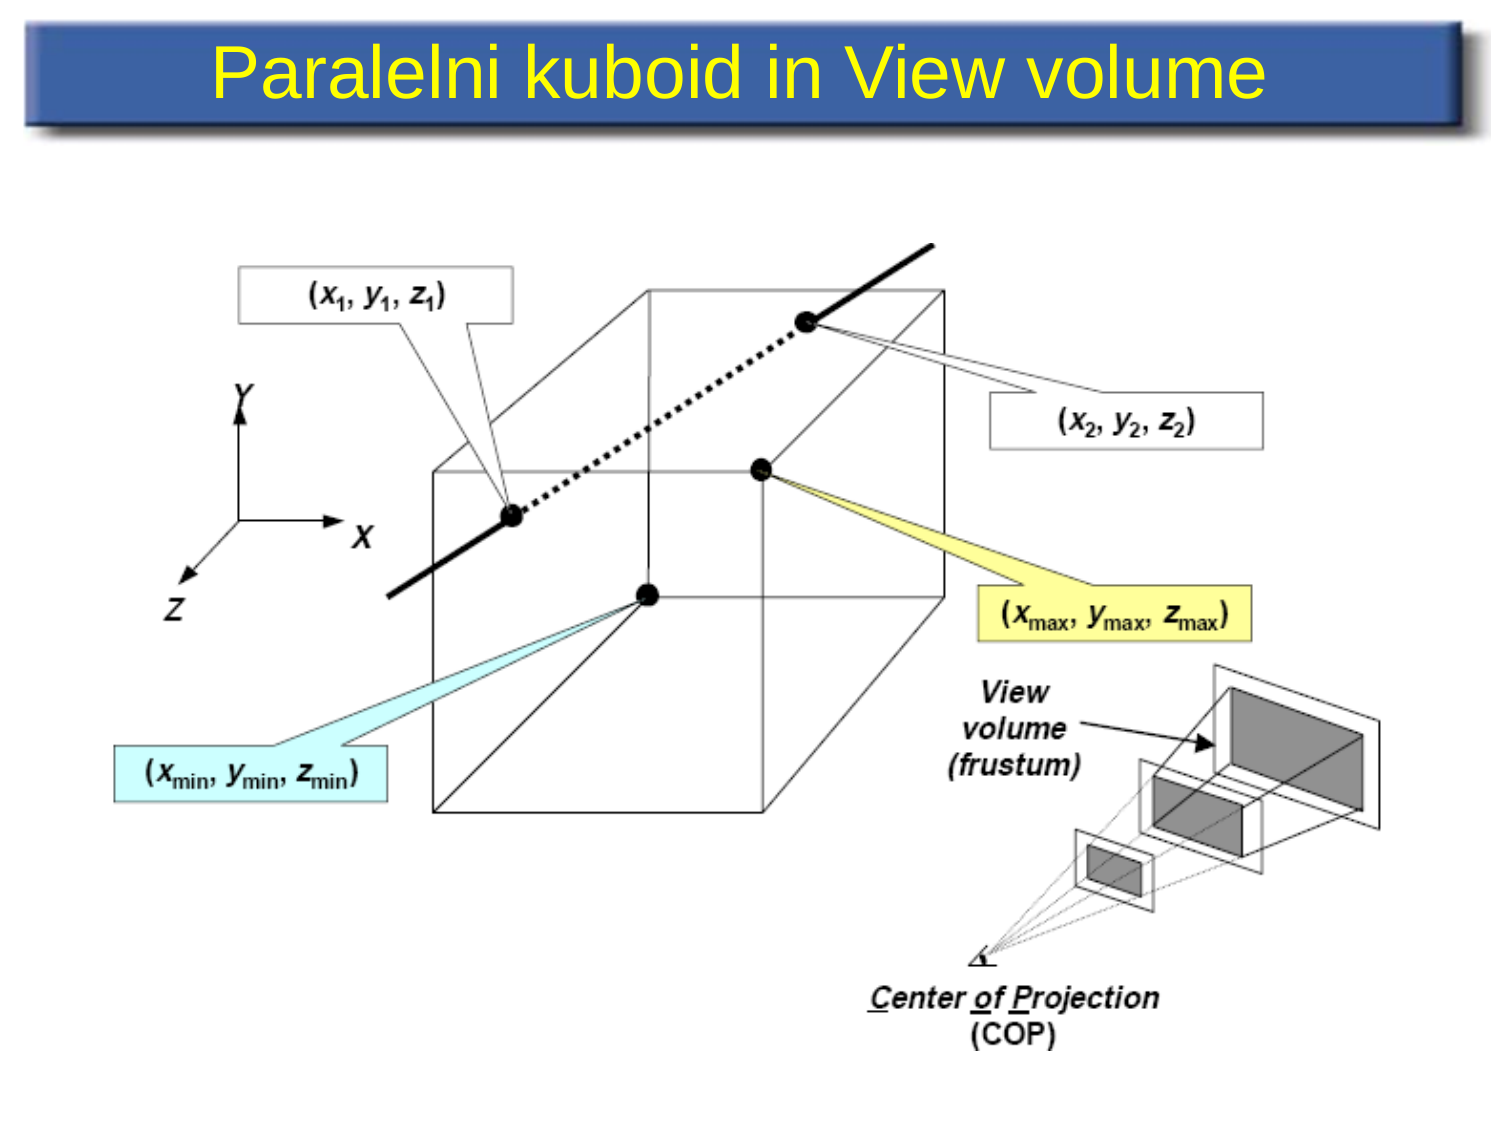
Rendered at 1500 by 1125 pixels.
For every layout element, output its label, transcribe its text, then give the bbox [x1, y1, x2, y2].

picture [23, 18, 1491, 146]
title Paralelni kuboid in View volume [64, 0, 1415, 138]
picture [112, 243, 1459, 1051]
